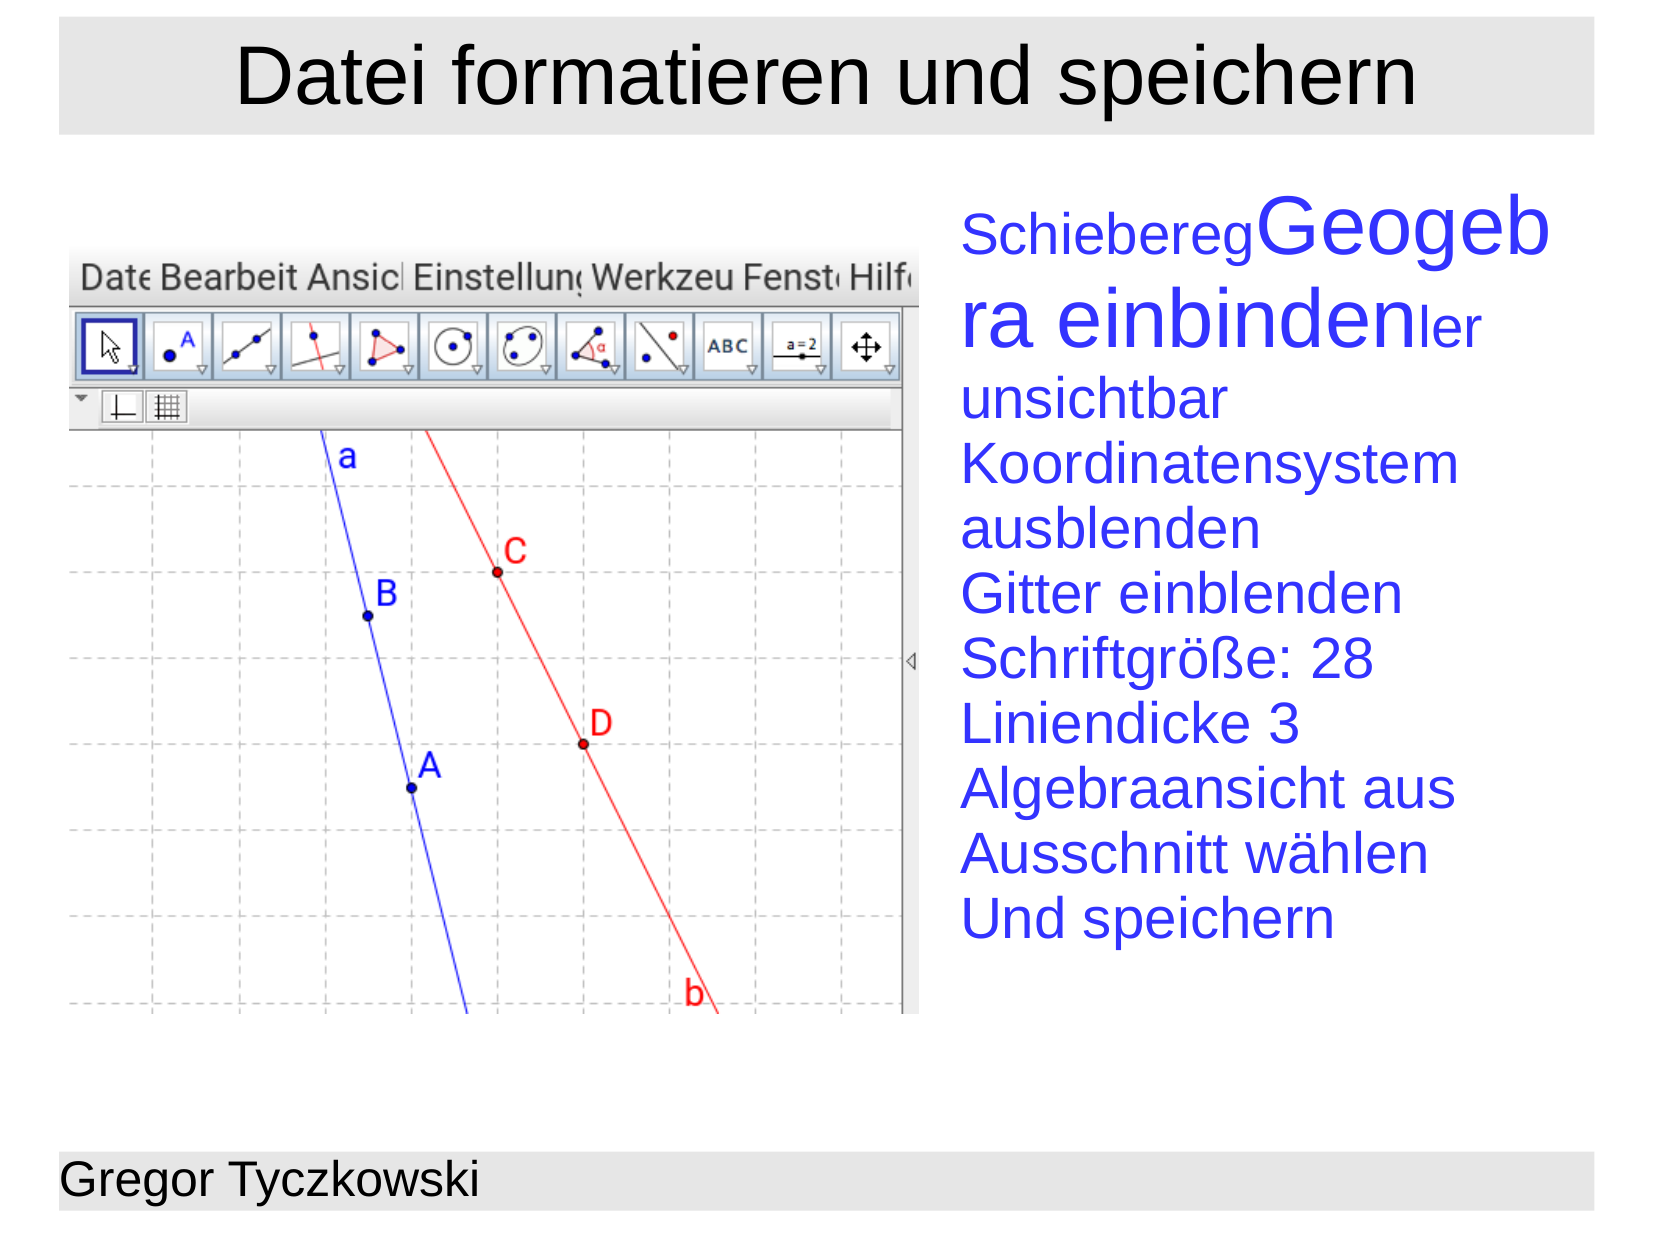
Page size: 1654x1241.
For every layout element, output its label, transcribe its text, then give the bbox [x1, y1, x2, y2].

title Datei formatieren und speichern [59, 16, 1595, 135]
text_box SchieberegGeogebra einbindenler unsichtbar Koordinatensystem ausblenden Gitter einblenden Schriftgröße: 28 Liniendicke 3 Algebraansicht aus Ausschnitt wählen Und speichern [945, 172, 1590, 1110]
list Gregor Tyczkowski [59, 1151, 1595, 1211]
picture [69, 245, 919, 1014]
